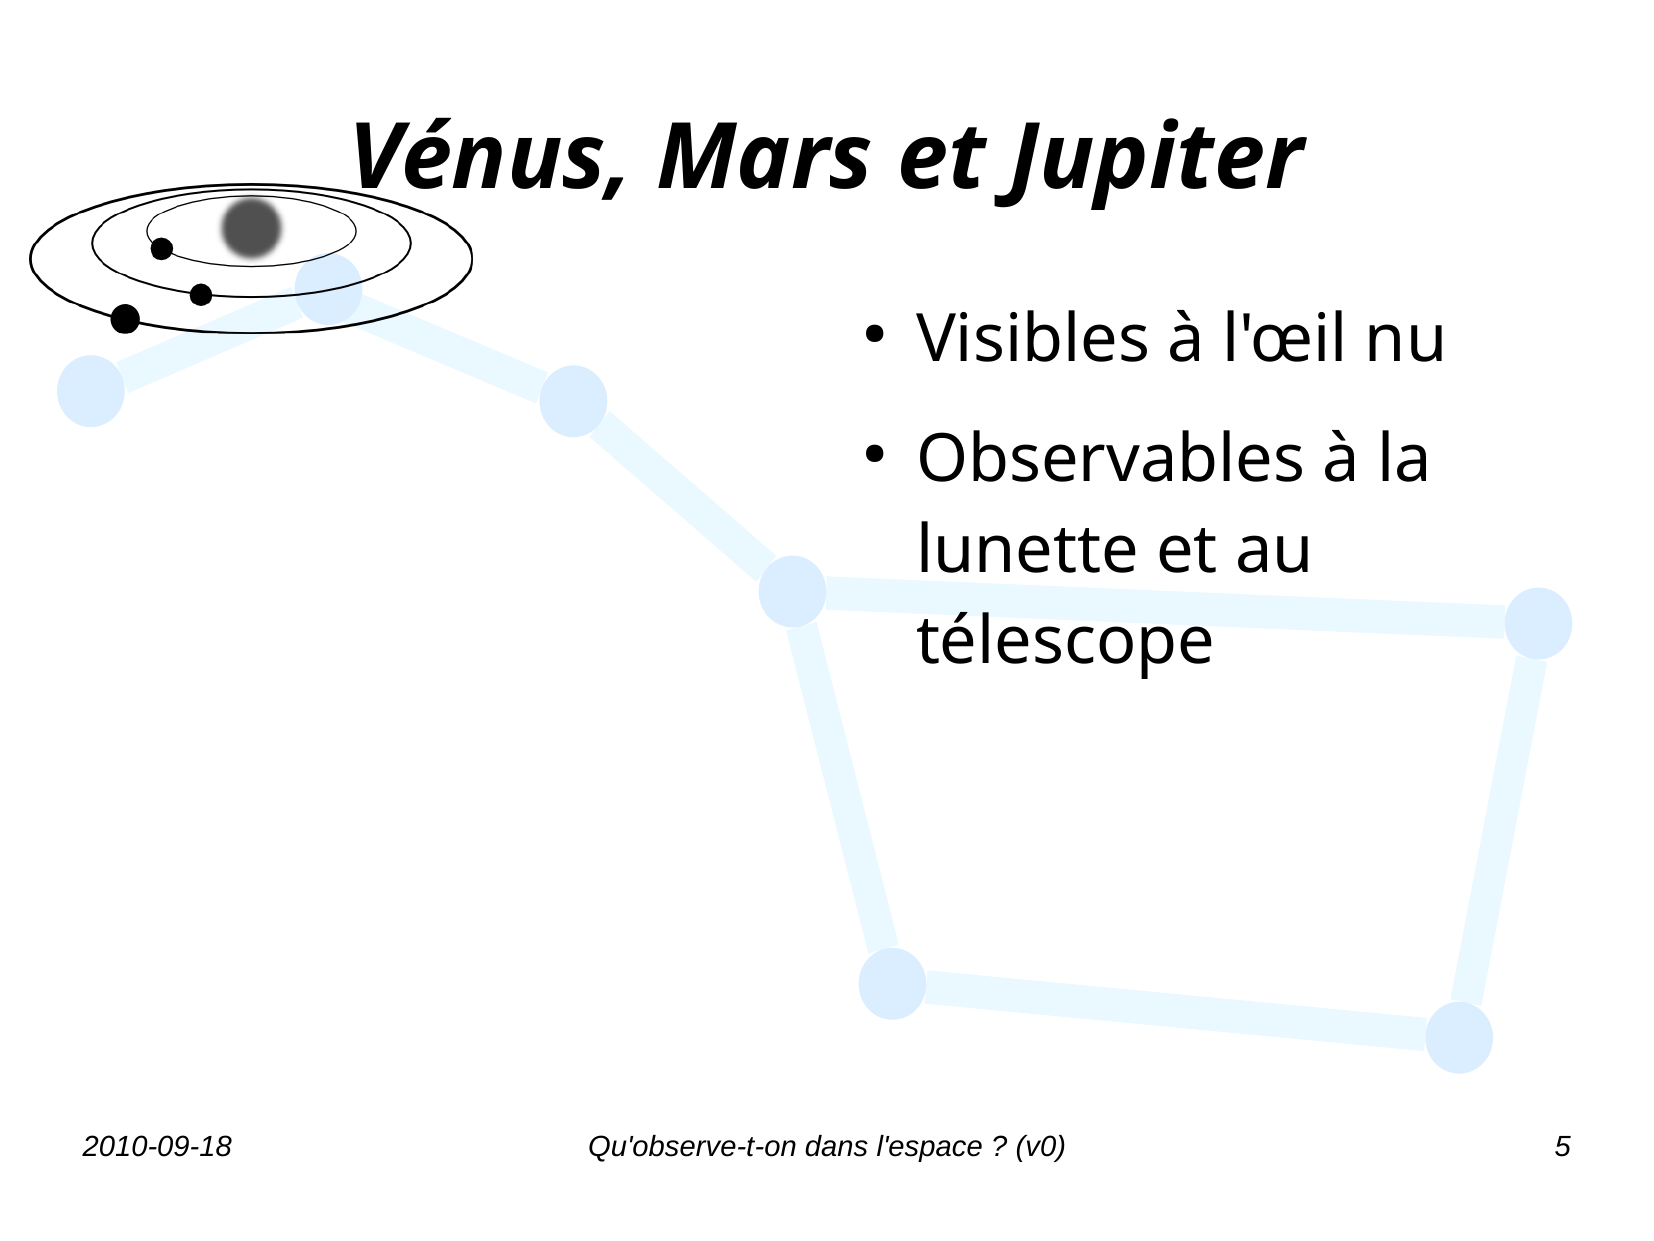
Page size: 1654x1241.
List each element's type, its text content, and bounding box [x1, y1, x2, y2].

list Visibles à l'œil nu Observables à la lunette et au télescope [845, 290, 1572, 1109]
picture [29, 183, 809, 1109]
title Vénus, Mars et Jupiter [82, 56, 1571, 250]
